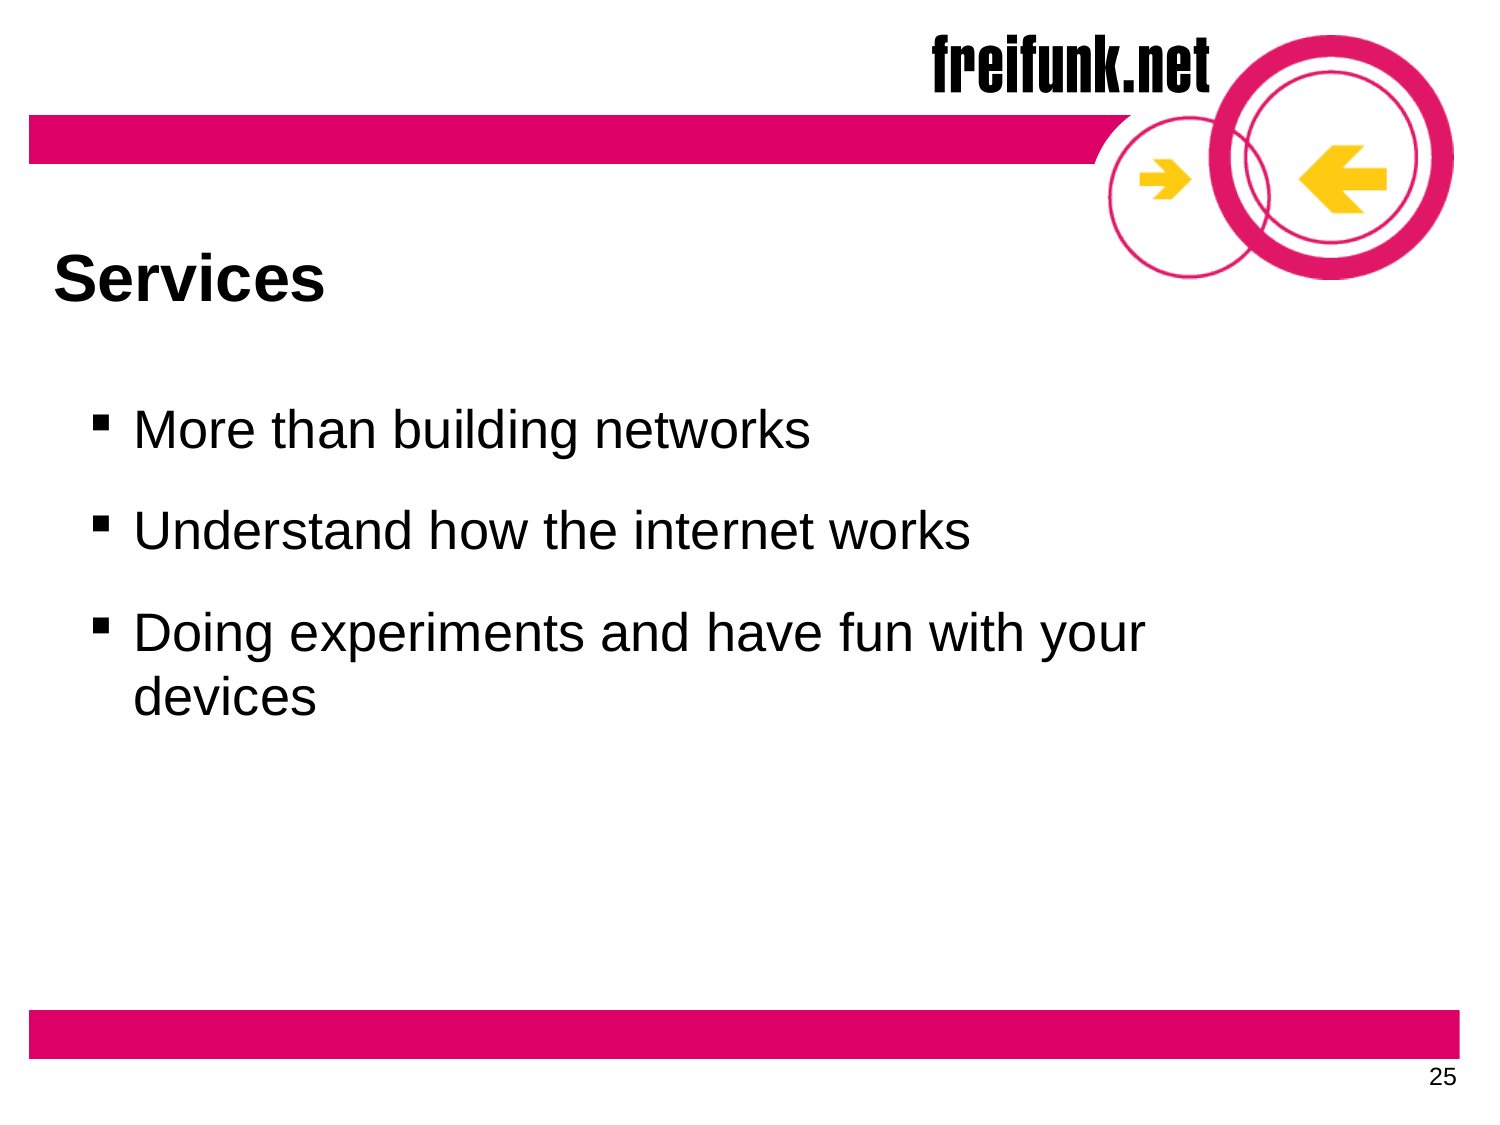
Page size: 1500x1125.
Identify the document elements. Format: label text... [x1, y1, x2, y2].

text_box More than building networks Understand how the internet works Doing experiments and have fun with your devices [59, 395, 1288, 976]
text_box Services [53, 235, 1046, 396]
picture [932, 34, 1454, 280]
